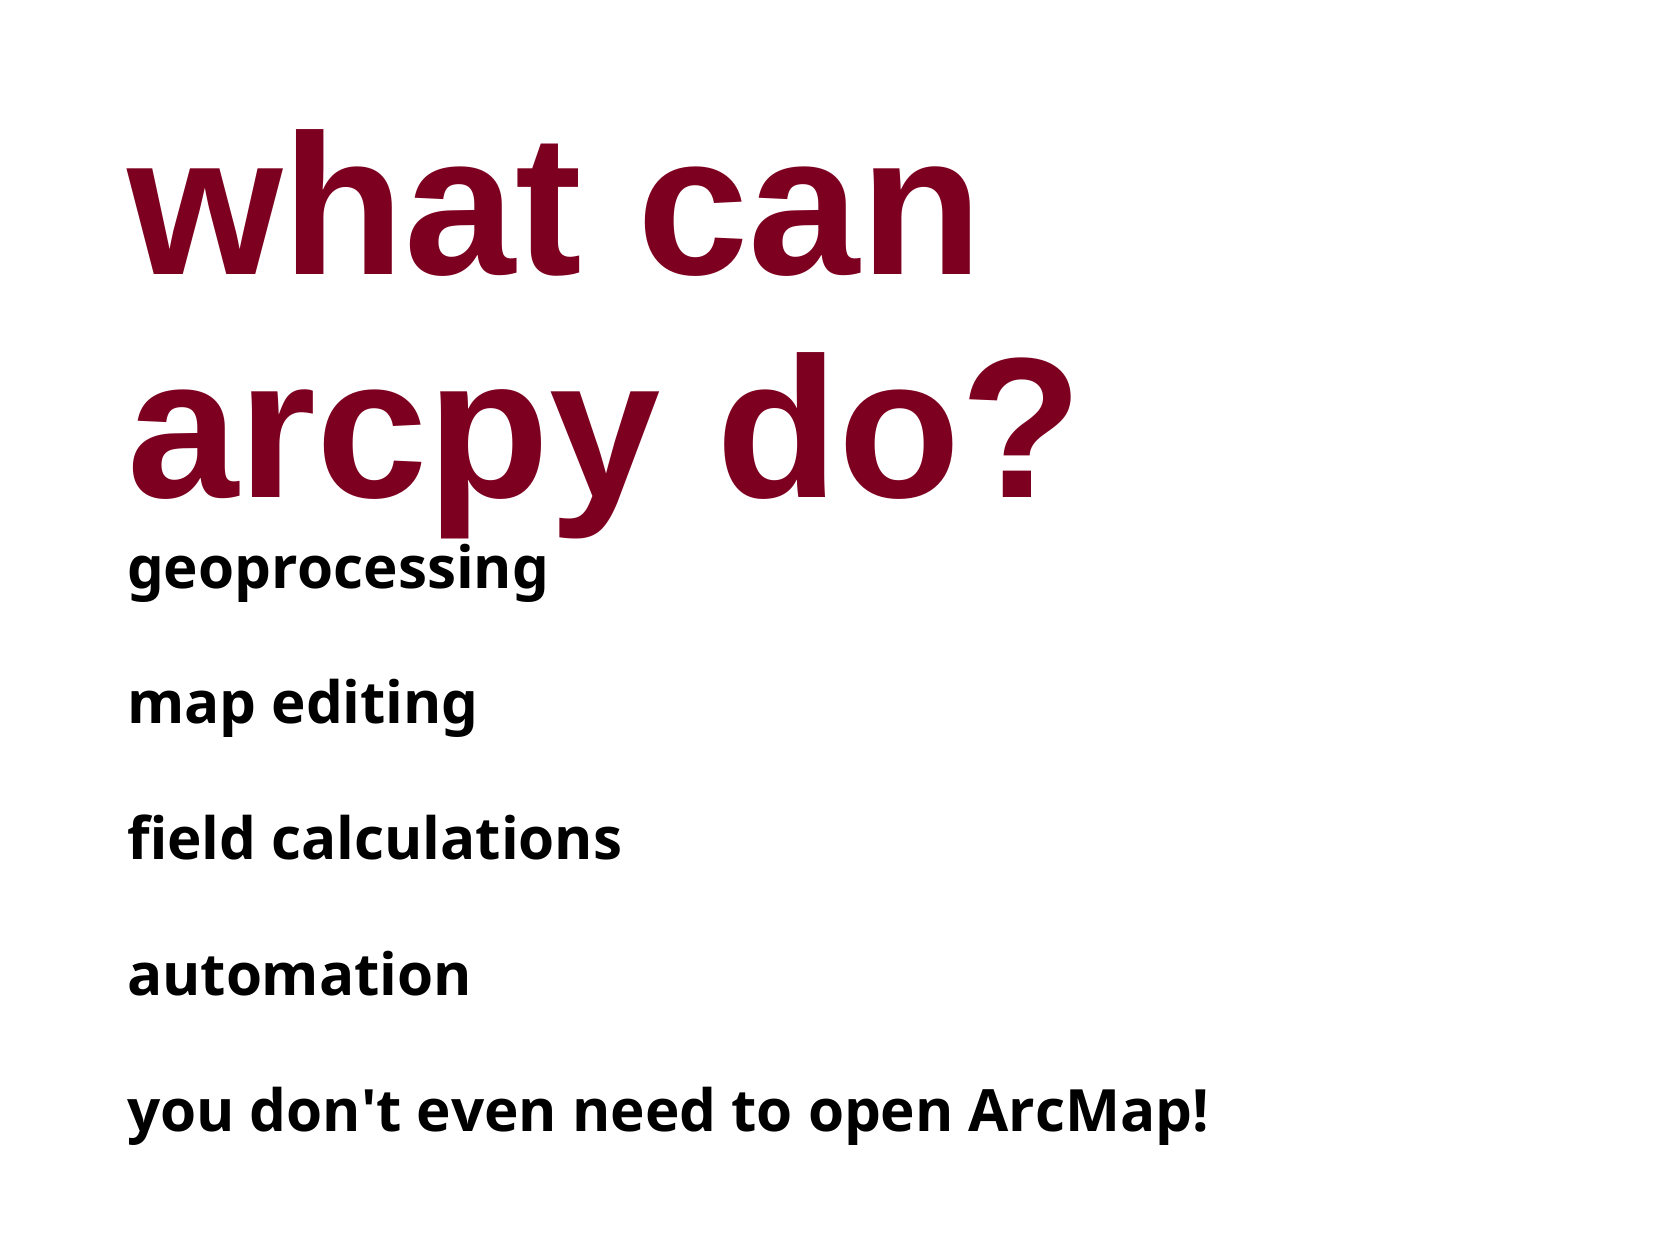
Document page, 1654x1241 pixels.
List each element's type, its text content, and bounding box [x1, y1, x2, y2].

text_box what can arcpy do? [468, 408, 512, 480]
text_box what can arcpy do? [875, 408, 924, 480]
text_box what can arcpy do? [753, 408, 797, 480]
text_box what can arcpy do? [161, 448, 197, 480]
text_box what can arcpy do? [112, 74, 1575, 490]
text_box geoprocessing map editing field calculations automation you don't even need to open ArcMap! [112, 524, 1313, 1168]
